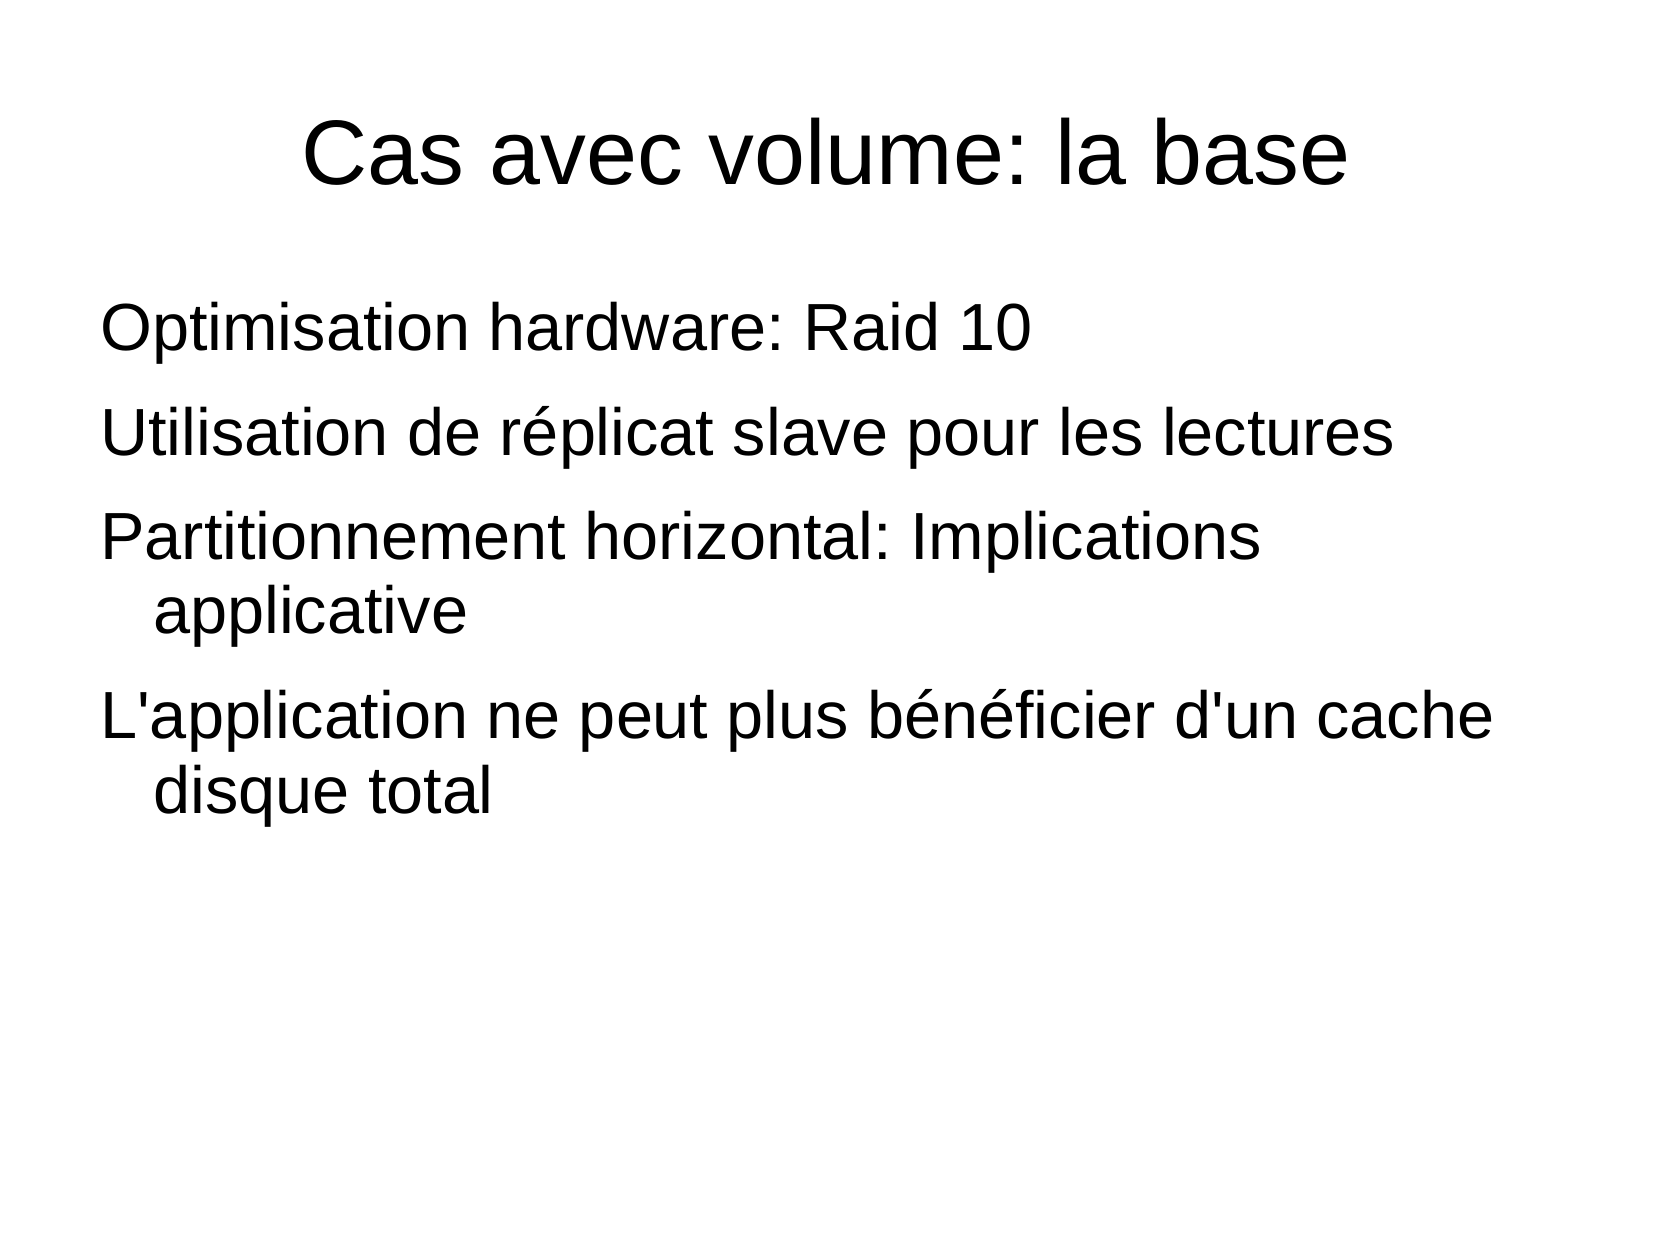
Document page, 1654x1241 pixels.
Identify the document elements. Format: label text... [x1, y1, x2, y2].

title Cas avec volume: la base [82, 56, 1571, 250]
list Optimisation hardware: Raid 10 Utilisation de réplicat slave pour les lectures Partitionnement horizontal: Implications applicative L'application ne peut plus bénéficier d'un cache disque total [82, 290, 1571, 1094]
